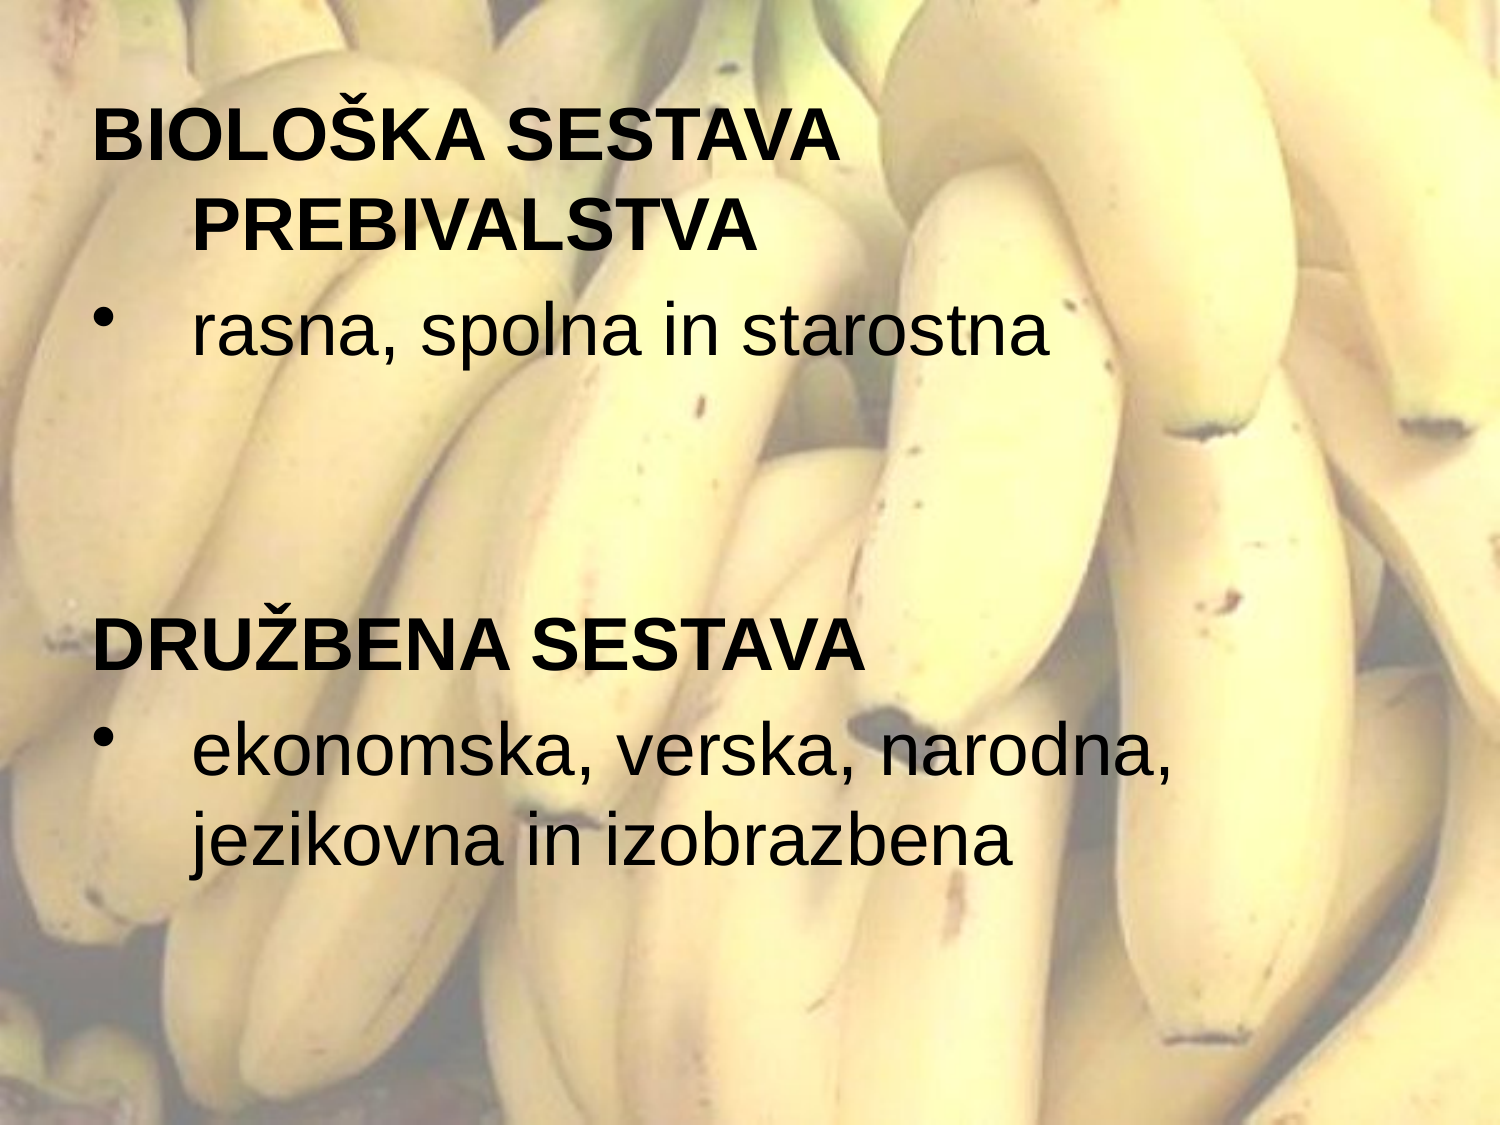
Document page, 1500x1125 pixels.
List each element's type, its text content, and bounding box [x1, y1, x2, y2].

list BIOLOŠKA SESTAVA PREBIVALSTVA rasna, spolna in starostna DRUŽBENA SESTAVA ekonomska, verska, narodna, jezikovna in izobrazbena [76, 78, 1425, 1005]
picture [0, 0, 1500, 1125]
